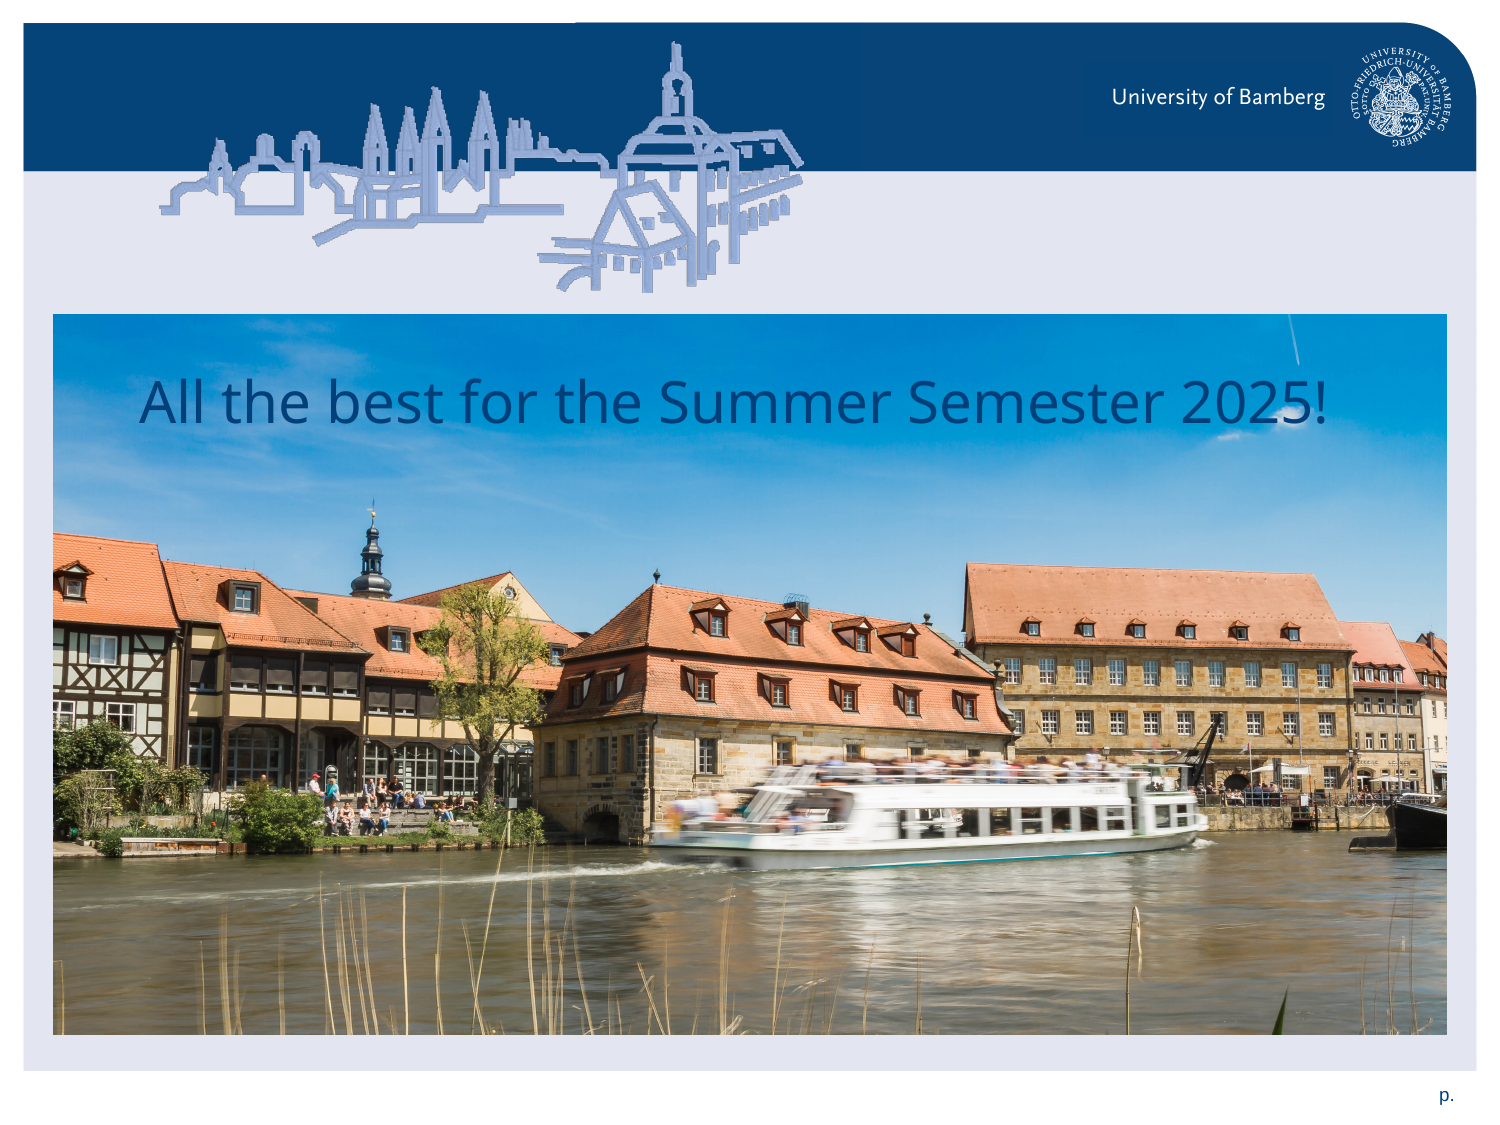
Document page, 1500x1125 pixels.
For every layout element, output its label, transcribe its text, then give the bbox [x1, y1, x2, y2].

picture [0, 0, 1500, 1125]
title All the best for the Summer Semester 2025! [110, 314, 1359, 556]
